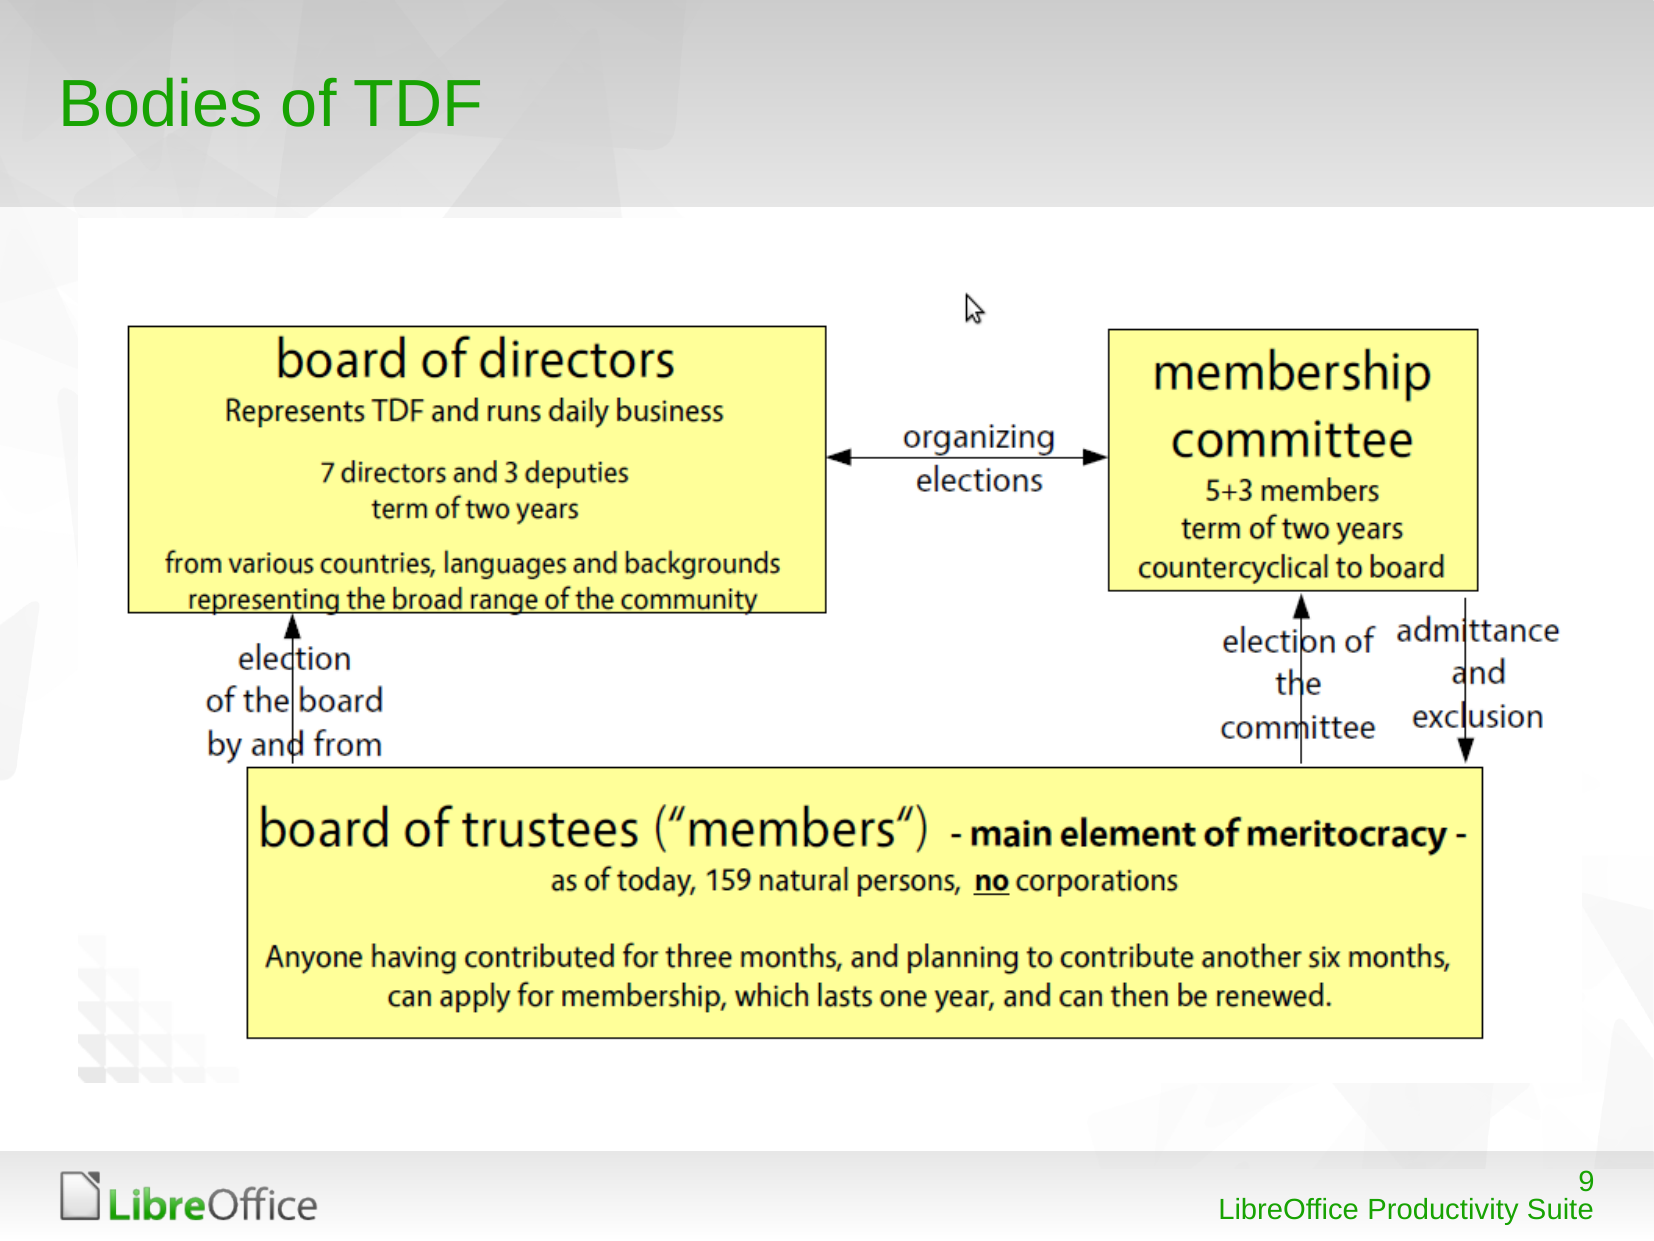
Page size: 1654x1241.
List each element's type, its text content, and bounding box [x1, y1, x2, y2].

picture [0, 0, 1654, 1169]
picture [41, 1152, 337, 1240]
title Bodies of TDF [59, 29, 1595, 178]
